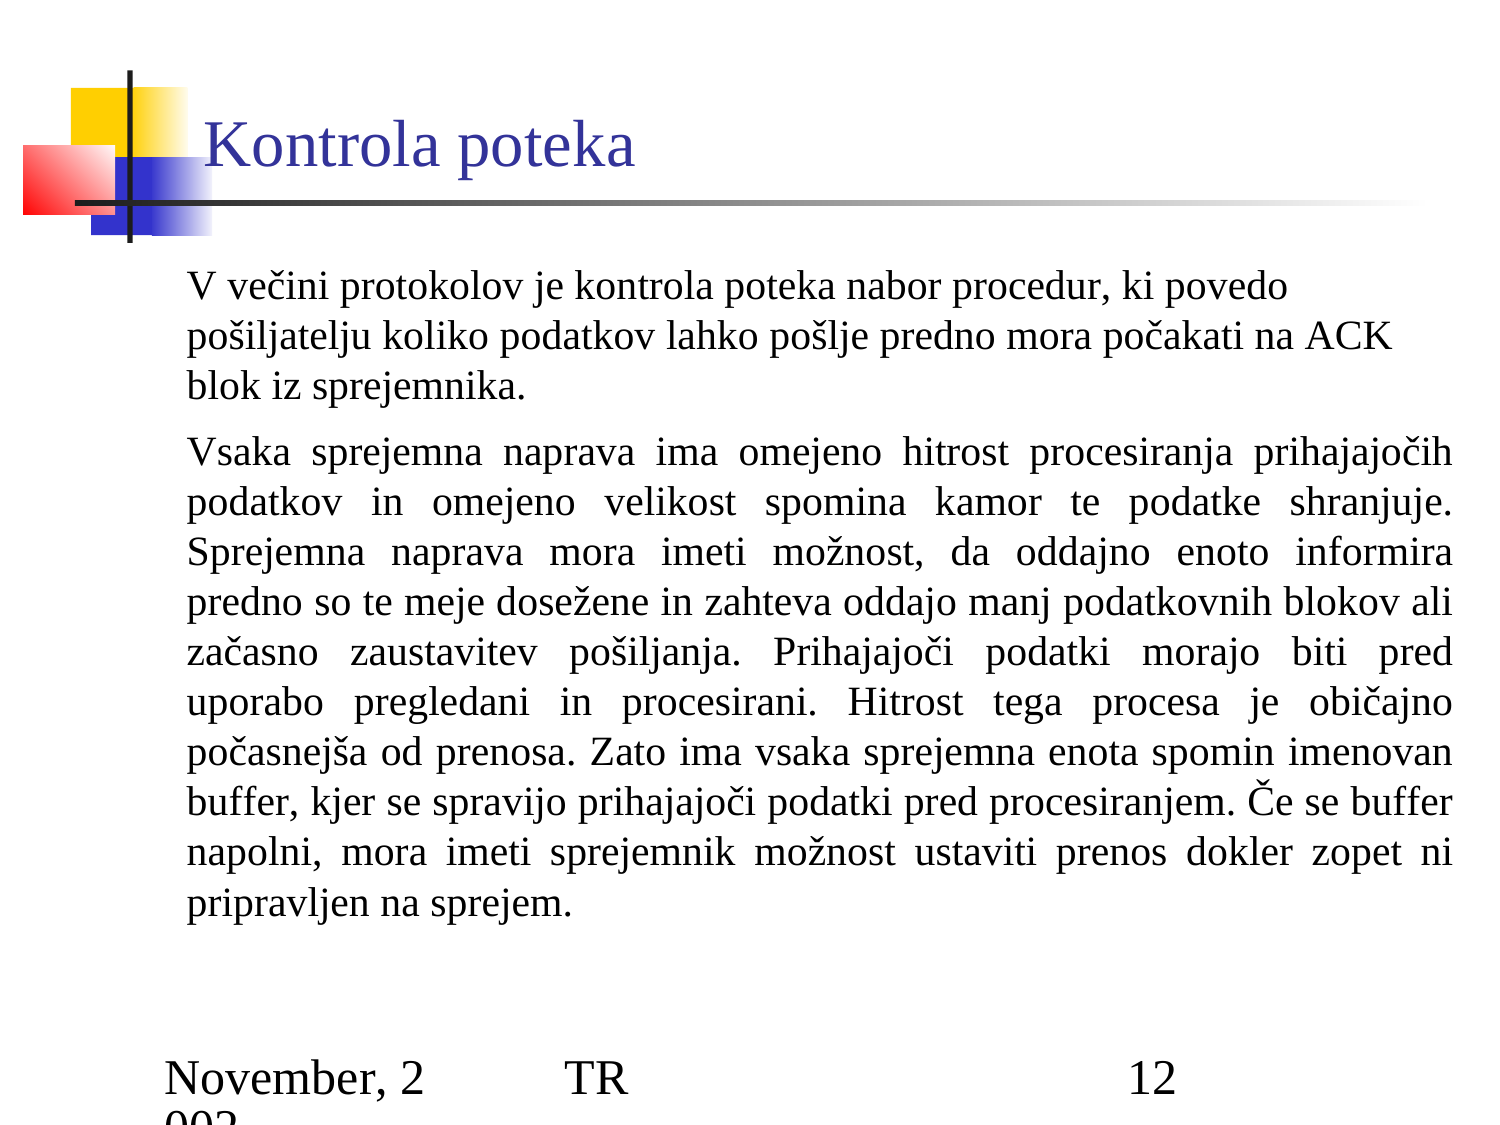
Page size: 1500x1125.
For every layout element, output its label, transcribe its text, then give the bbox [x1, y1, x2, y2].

title Kontrola poteka [188, 92, 1468, 188]
list V večini protokolov je kontrola poteka nabor procedur, ki povedo pošiljatelju koliko podatkov lahko pošlje predno mora počakati na ACK blok iz sprejemnika. Vsaka sprejemna naprava ima omejeno hitrost procesiranja prihajajočih podatkov in omejeno velikost spomina kamor te podatke shranjuje. Sprejemna naprava mora imeti možnost, da oddajno enoto informira predno so te meje dosežene in zahteva oddajo manj podatkovnih blokov ali začasno zaustavitev pošiljanja. Prihajajoči podatki morajo biti pred uporabo pregledani in procesirani. Hitrost tega procesa je običajno počasnejša od prenosa. Zato ima vsaka sprejemna enota spomin imenovan buffer, kjer se spravijo prihajajoči podatki pred procesiranjem. Če se buffer napolni, mora imeti sprejemnik možnost ustaviti prenos dokler zopet ni pripravljen na sprejem. [50, 249, 1469, 1104]
